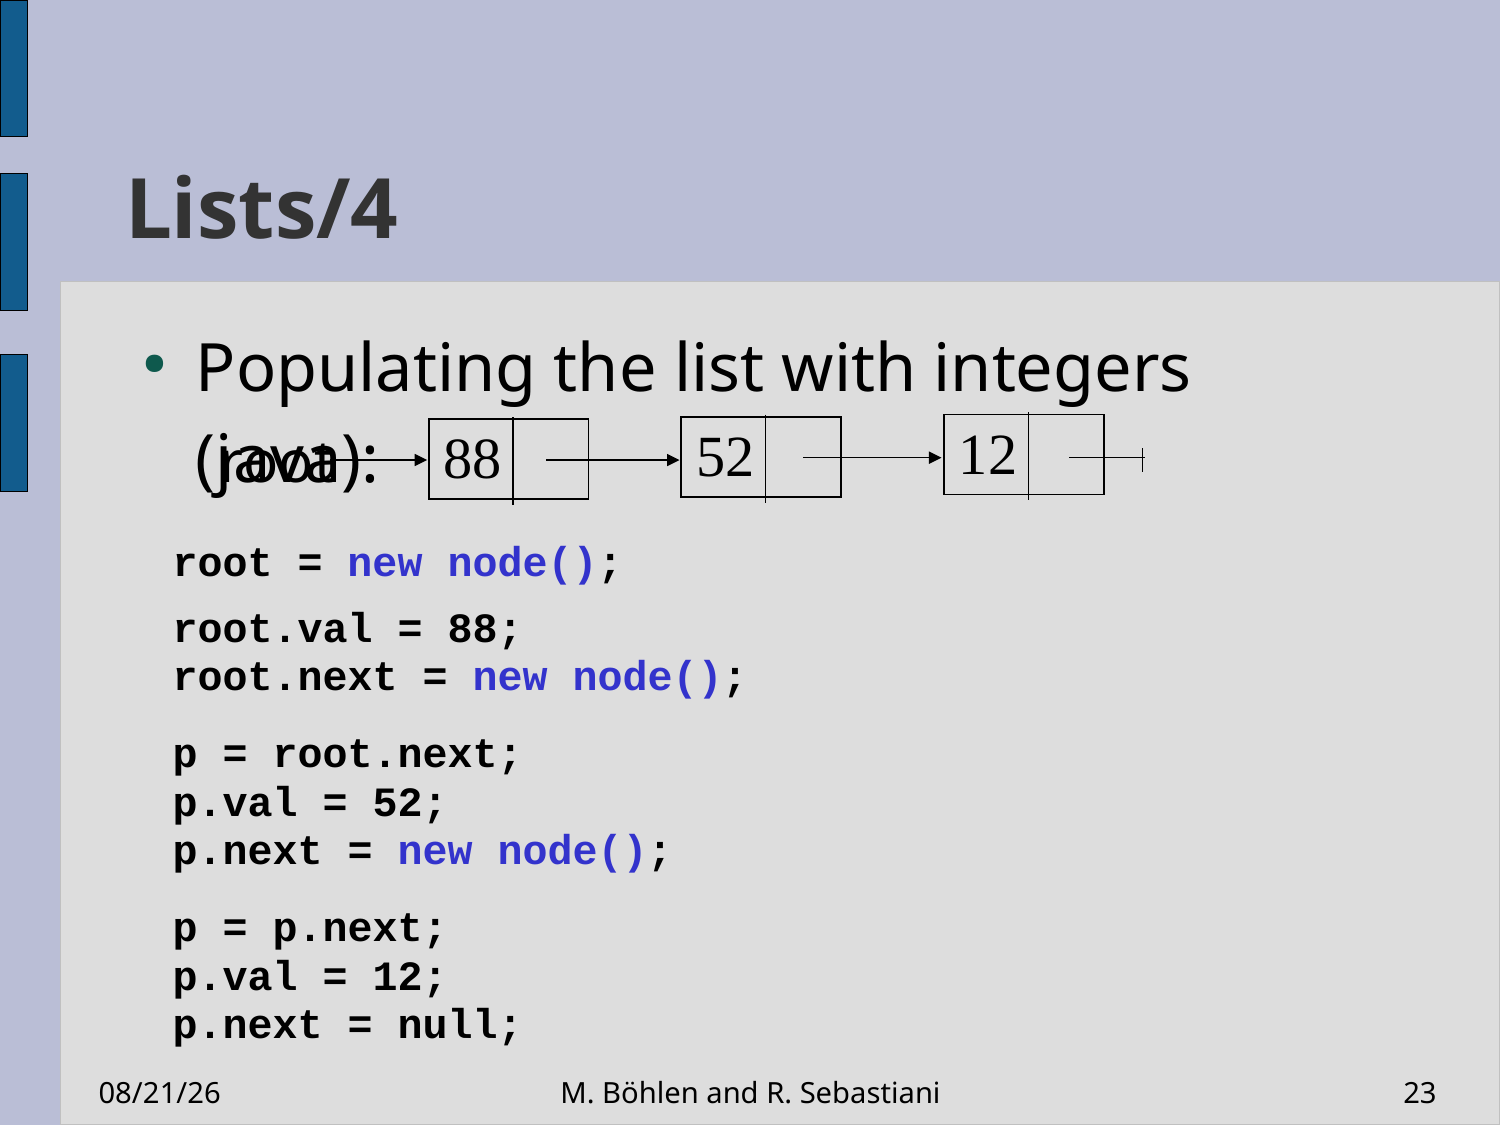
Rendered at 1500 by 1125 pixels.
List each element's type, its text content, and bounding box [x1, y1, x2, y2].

title Lists/4 [110, 67, 1392, 271]
text_box root [204, 412, 351, 508]
text_box 12 [1029, 414, 1104, 495]
text_box 12 [944, 414, 1028, 495]
text_box 52 [681, 416, 765, 497]
list Populating the list with integers (java): [110, 312, 1392, 1037]
text_box root = new node(); root.val = 88; root.next = new node(); p = root.next; p.val = 52; p.next = new node(); p = p.next; p.val = 12; p.next = null; [157, 534, 1349, 1043]
text_box 88 [514, 419, 589, 500]
text_box 88 [428, 419, 512, 500]
text_box 52 [766, 416, 841, 497]
